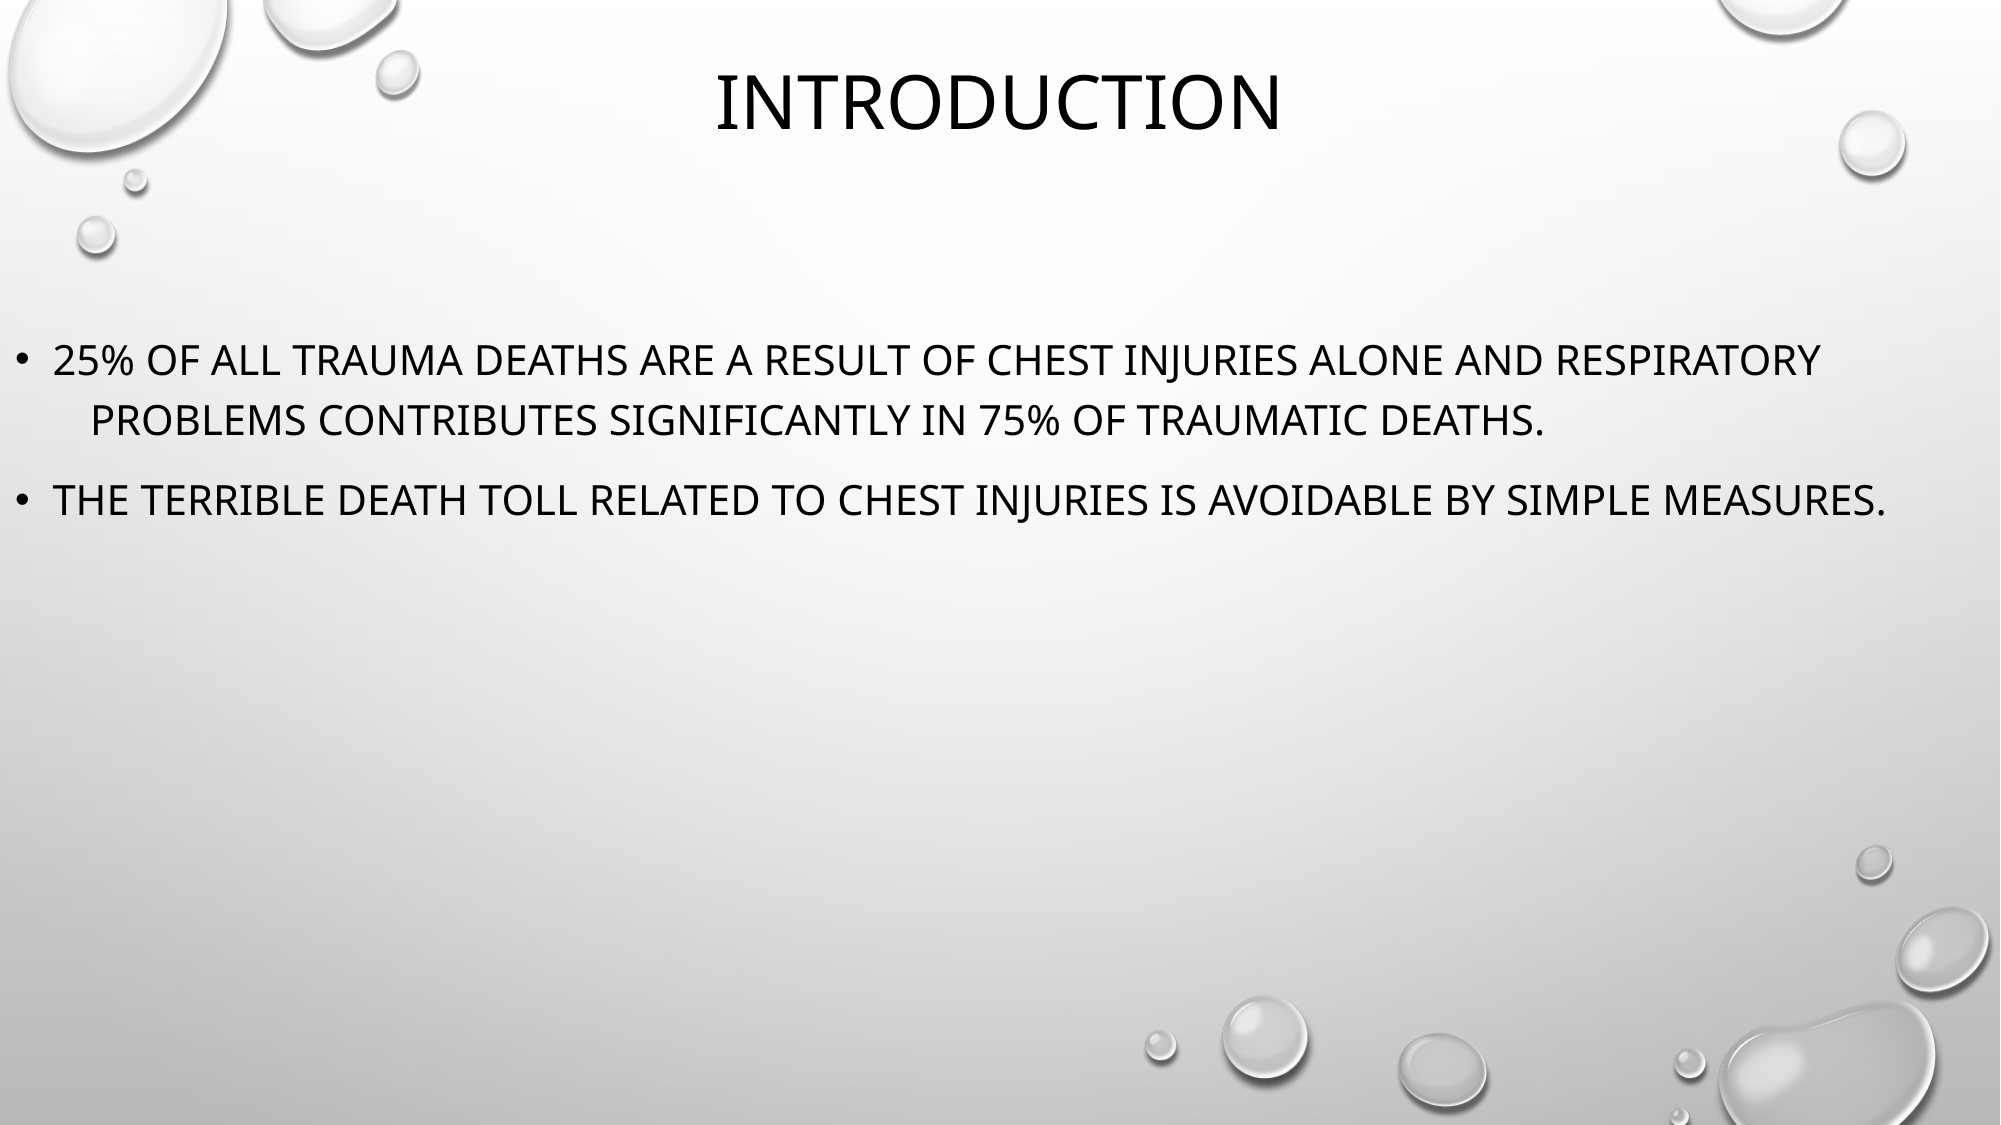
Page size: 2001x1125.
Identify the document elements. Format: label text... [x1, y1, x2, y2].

list 25% of all trauma deaths are a result of chest injuries alone and respiratory problems contributes significantly in 75% of traumatic deaths. The terrible death toll related to chest injuries is avoidable by simple measures. [0, 234, 2000, 1125]
title INTRODUCTION [0, 0, 2000, 211]
